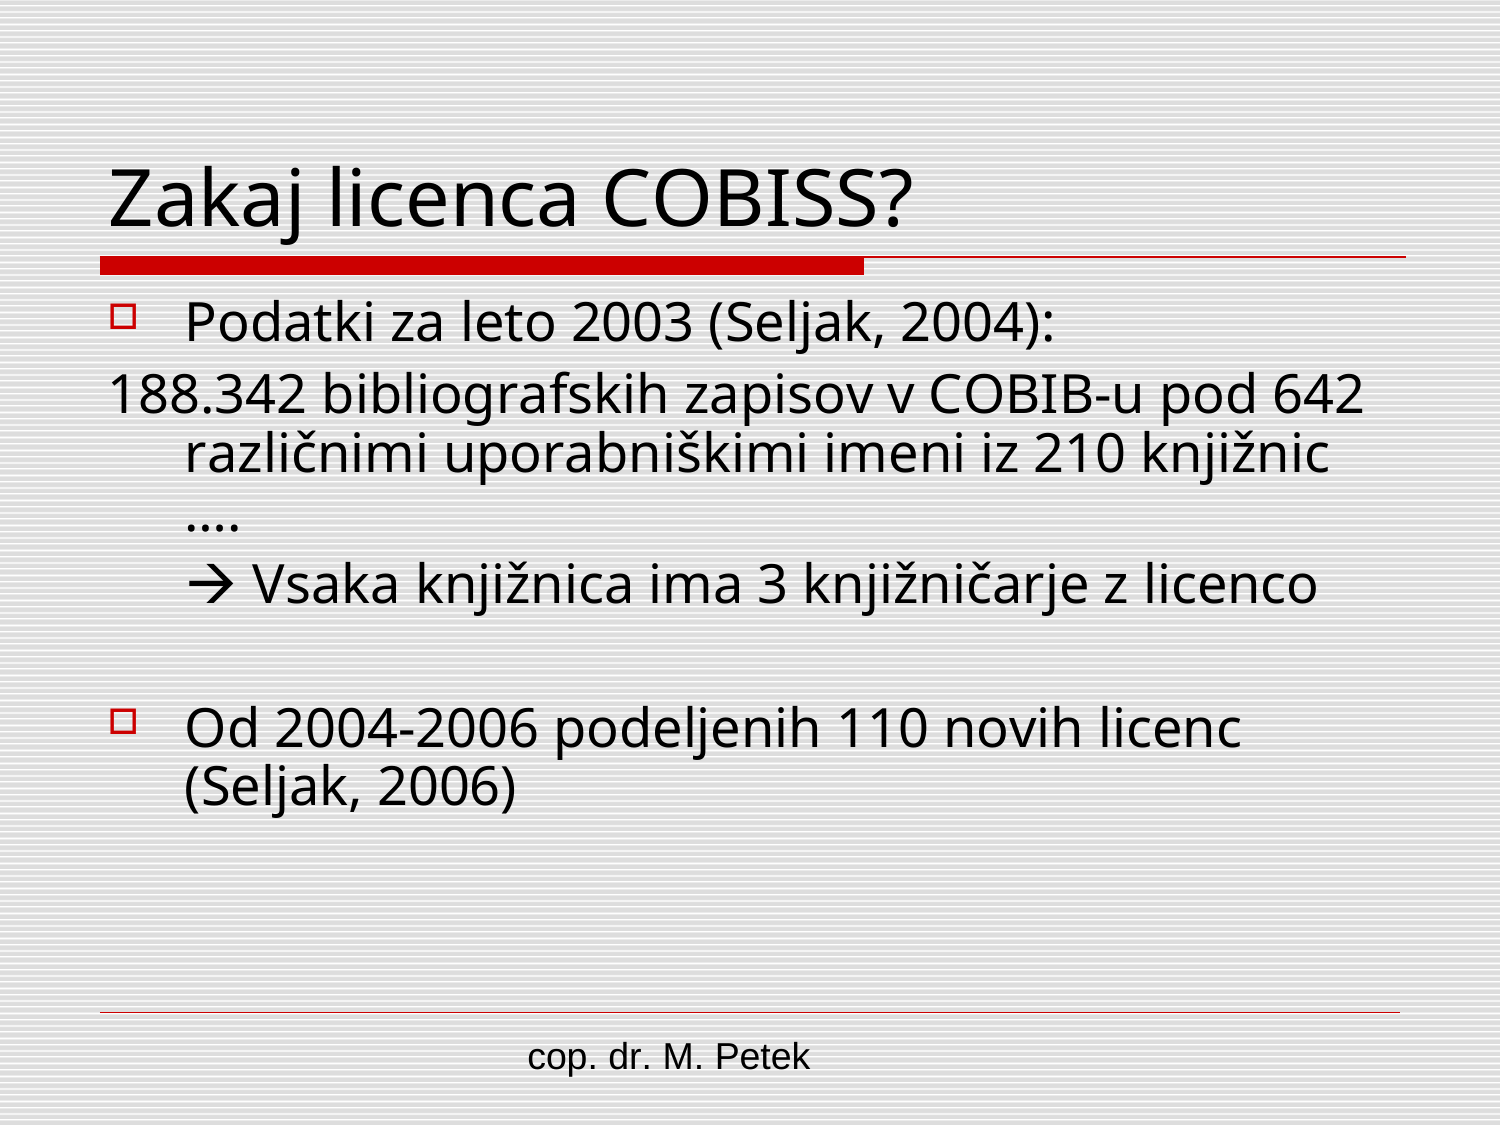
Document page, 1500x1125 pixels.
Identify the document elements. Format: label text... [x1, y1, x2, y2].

picture [0, 0, 1500, 1125]
list Podatki za leto 2003 (Seljak, 2004): 188.342 bibliografskih zapisov v COBIB-u pod 642 različnimi uporabniškimi imeni iz 210 knjižnic ….  Vsaka knjižnica ima 3 knjižničarje z licenco Od 2004-2006 podeljenih 110 novih licenc (Seljak, 2006) [92, 287, 1406, 988]
title Zakaj licenca COBISS? [94, 49, 1407, 250]
